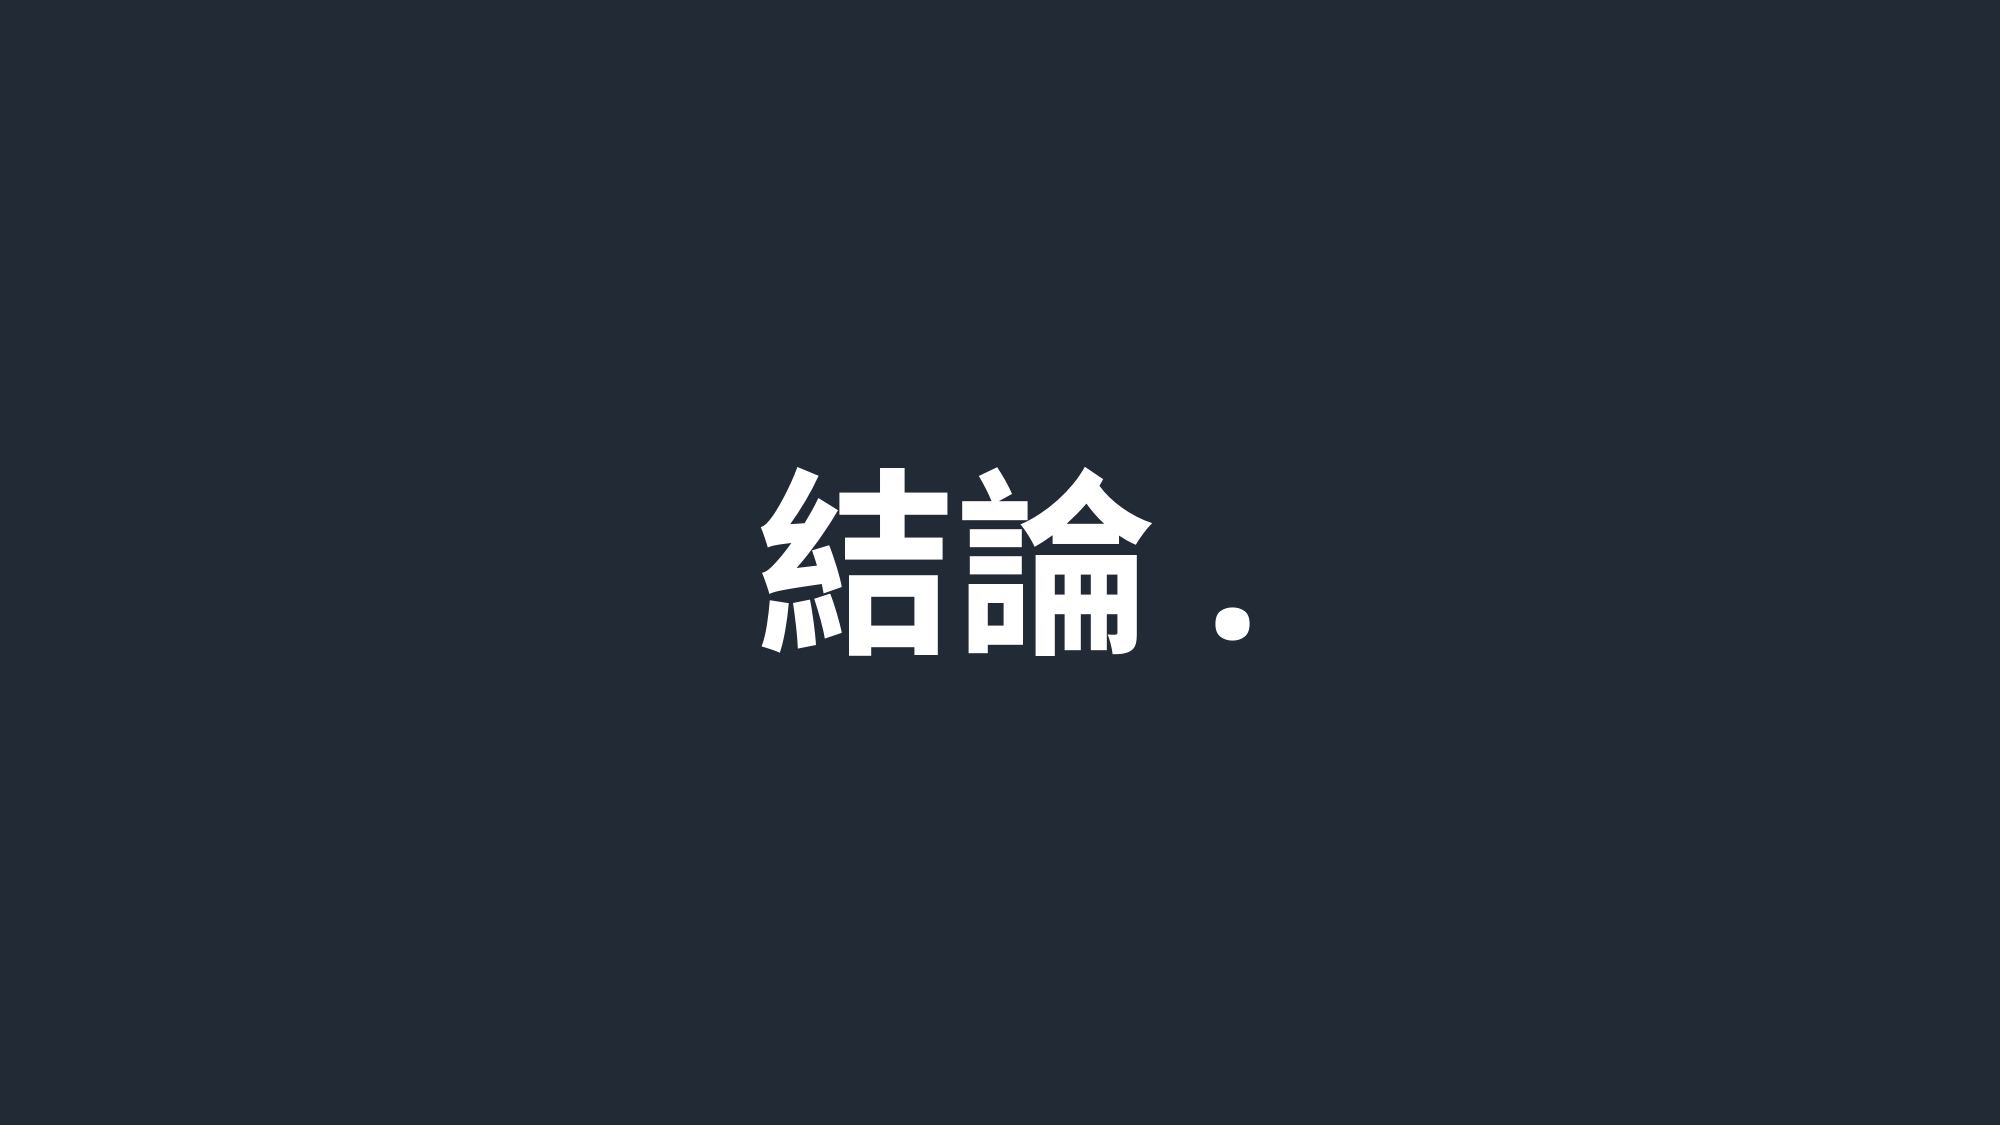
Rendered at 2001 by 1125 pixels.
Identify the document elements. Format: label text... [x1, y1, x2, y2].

text_box 結論. [609, 431, 1410, 689]
